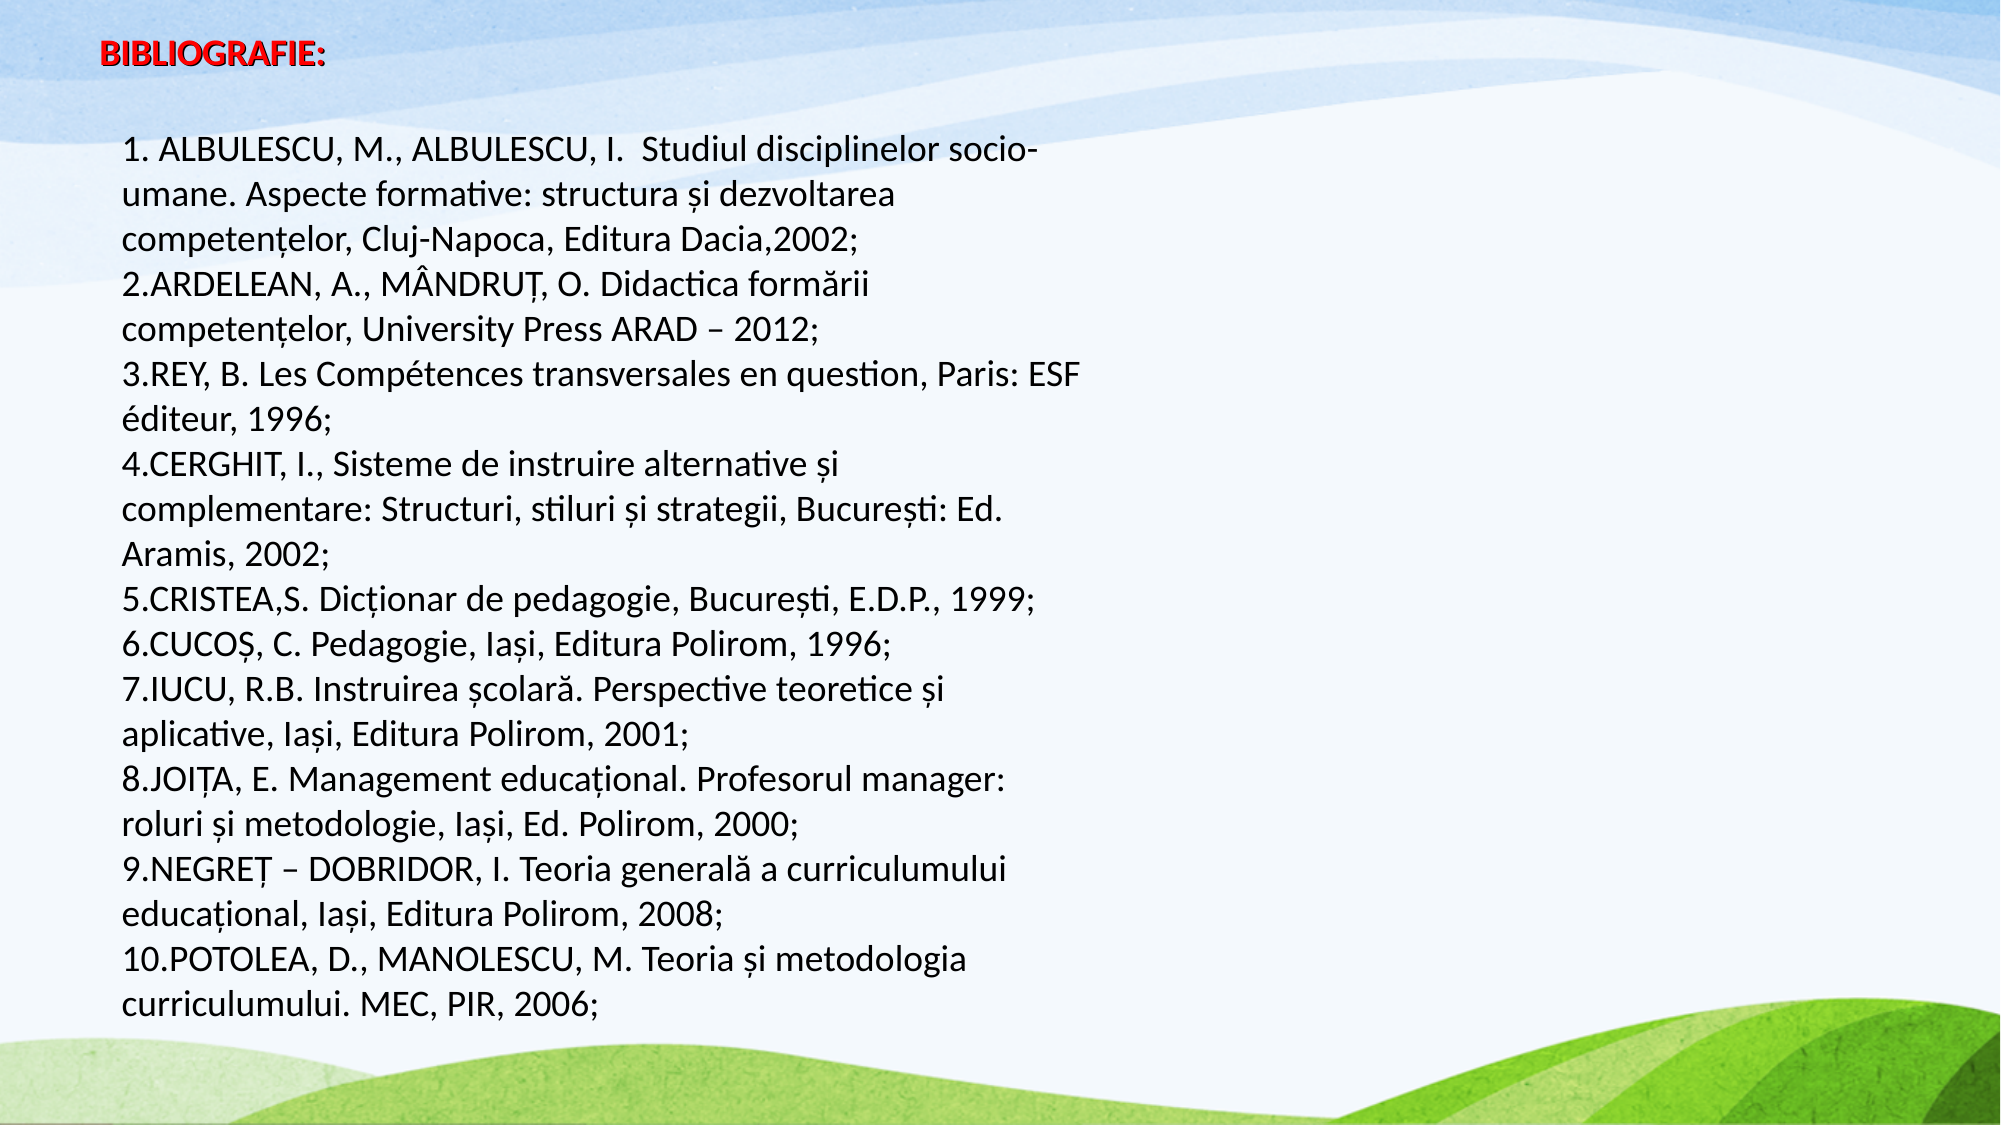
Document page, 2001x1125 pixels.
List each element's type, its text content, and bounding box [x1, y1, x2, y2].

text_box BIBLIOGRAFIE: [84, 20, 341, 80]
picture [0, 0, 2001, 1125]
text_box 1. ALBULESCU, M., ALBULESCU, I. Studiul disciplinelor socio-umane. Aspecte formative: structura şi dezvoltarea competenţelor, Cluj-Napoca, Editura Dacia,2002; 2.ARDELEAN, A., MÂNDRUȚ, O. Didactica formării competenţelor, University Press ARAD – 2012; 3.REY, B. Les Compétences transversales en question, Paris: ESF éditeur, 1996; 4.CERGHIT, I., Sisteme de instruire alternative şi complementare: Structuri, stiluri şi strategii, Bucureşti: Ed. Aramis, 2002; 5.CRISTEA,S. Dicţionar de pedagogie, Bucureşti, E.D.P., 1999; 6.CUCOŞ, C. Pedagogie, Iaşi, Editura Polirom, 1996; 7.IUCU, R.B. Instruirea şcolară. Perspective teoretice şi aplicative, Iaşi, Editura Polirom, 2001; 8.JOIŢA, E. Management educaţional. Profesorul manager: roluri şi metodologie, Iaşi, Ed. Polirom, 2000; 9.NEGREŢ – DOBRIDOR, I. Teoria generală a curriculumului educaţional, Iaşi, Editura Polirom, 2008; 10.POTOLEA, D., MANOLESCU, M. Teoria şi metodologia curriculumului. MEC, PIR, 2006; [107, 117, 1107, 1032]
